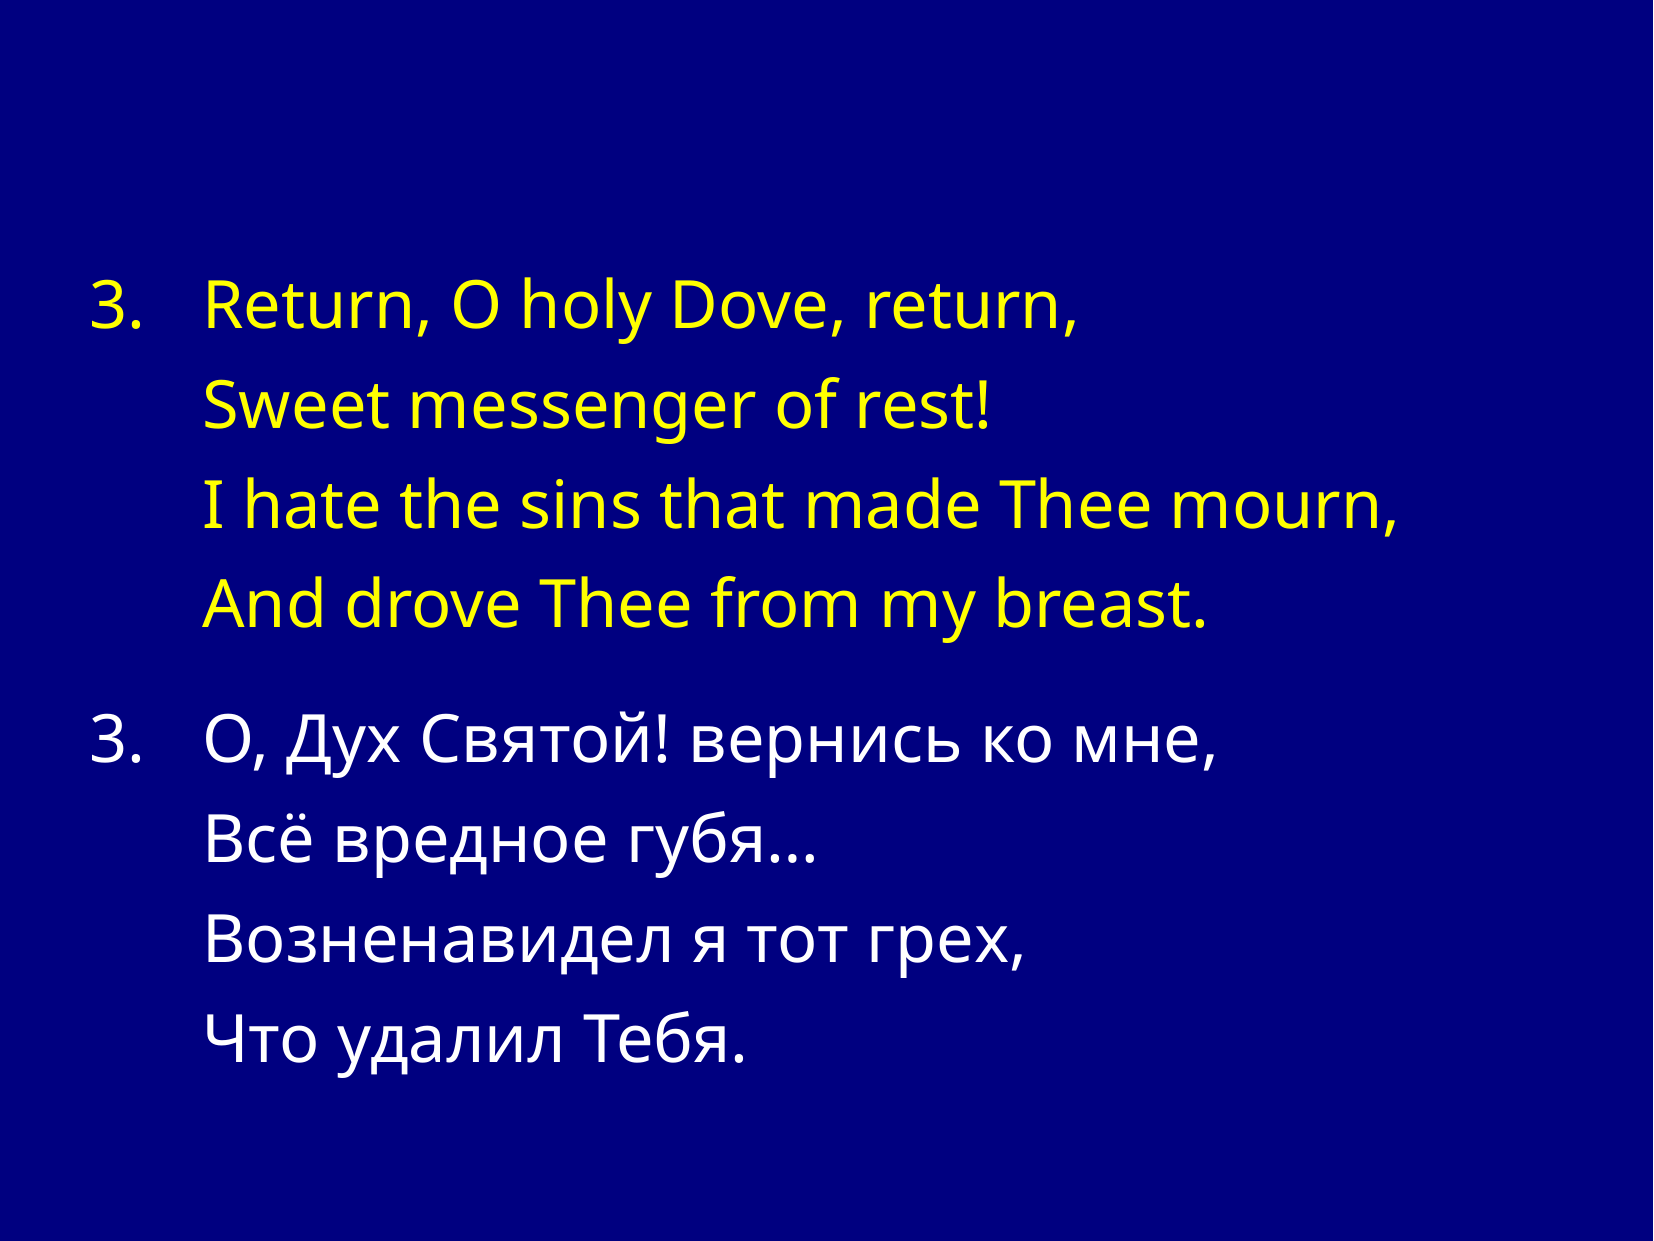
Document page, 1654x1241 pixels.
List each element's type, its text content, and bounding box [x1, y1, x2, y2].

text_box 3. О, Дух Святой! вернись ко мне, Всё вредное губя… Возненавидел я тот грех, Что удалил Тебя. [75, 675, 1576, 1163]
text_box 3. Return, O holy Dove, return, Sweet messenger of rest! I hate the sins that made Thee mourn, And drove Thee from my breast. [75, 150, 1576, 638]
